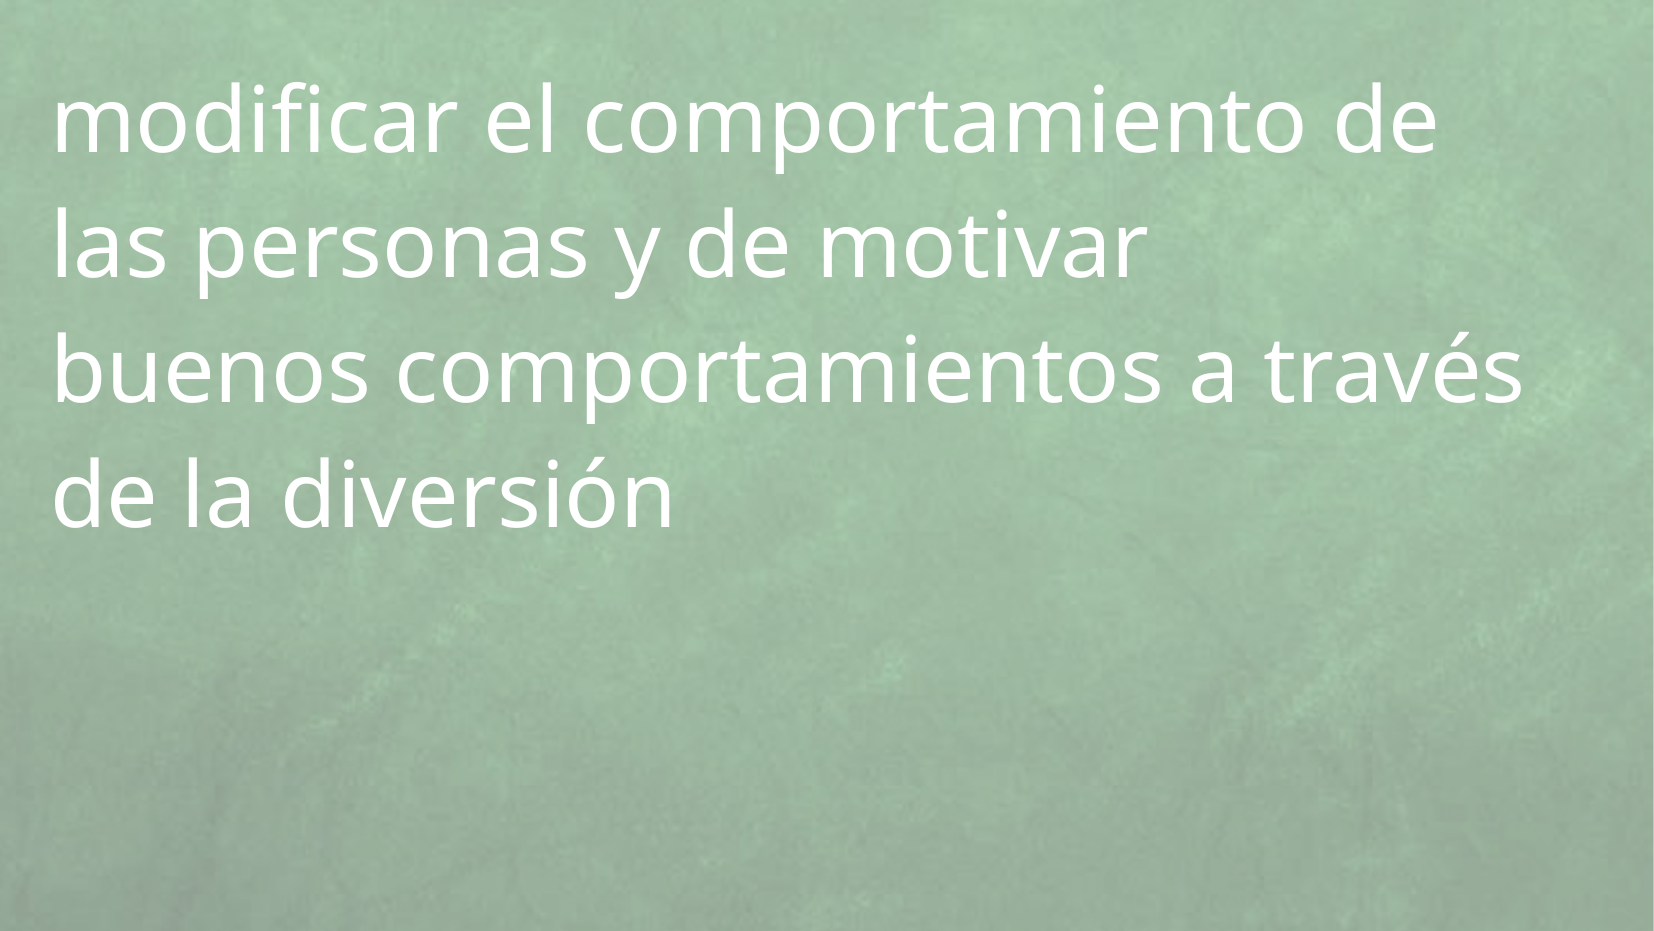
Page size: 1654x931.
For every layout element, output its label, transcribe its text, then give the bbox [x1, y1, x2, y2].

text_box modificar el comportamiento de las personas y de motivar buenos comportamientos a través de la diversión [35, 47, 1560, 659]
